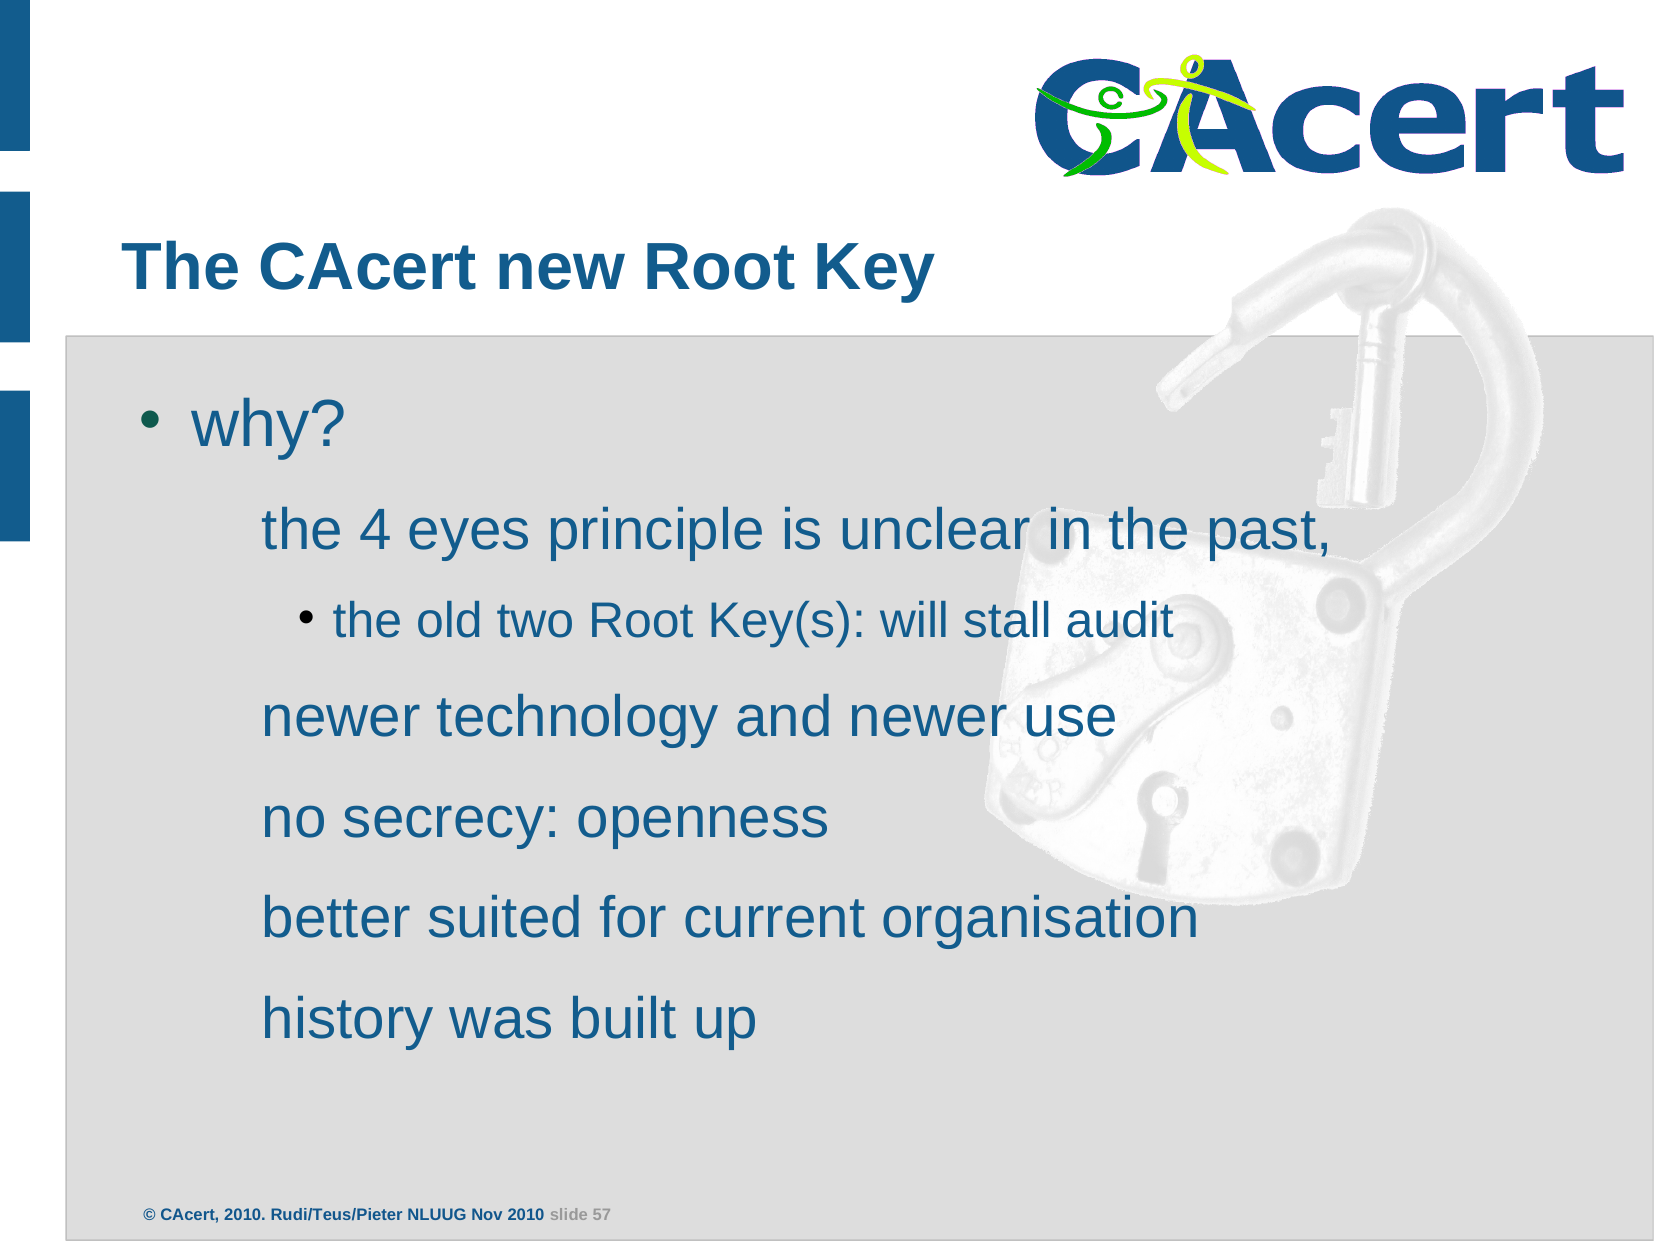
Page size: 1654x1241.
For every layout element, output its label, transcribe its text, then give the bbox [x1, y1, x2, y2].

picture [974, 53, 1625, 344]
title The CAcert new Root Key [121, 177, 1533, 315]
list why? the 4 eyes principle is unclear in the past, the old two Root Key(s): will stall audit newer technology and newer use no secrecy: openness better suited for current organisation history was built up [121, 344, 1594, 1238]
